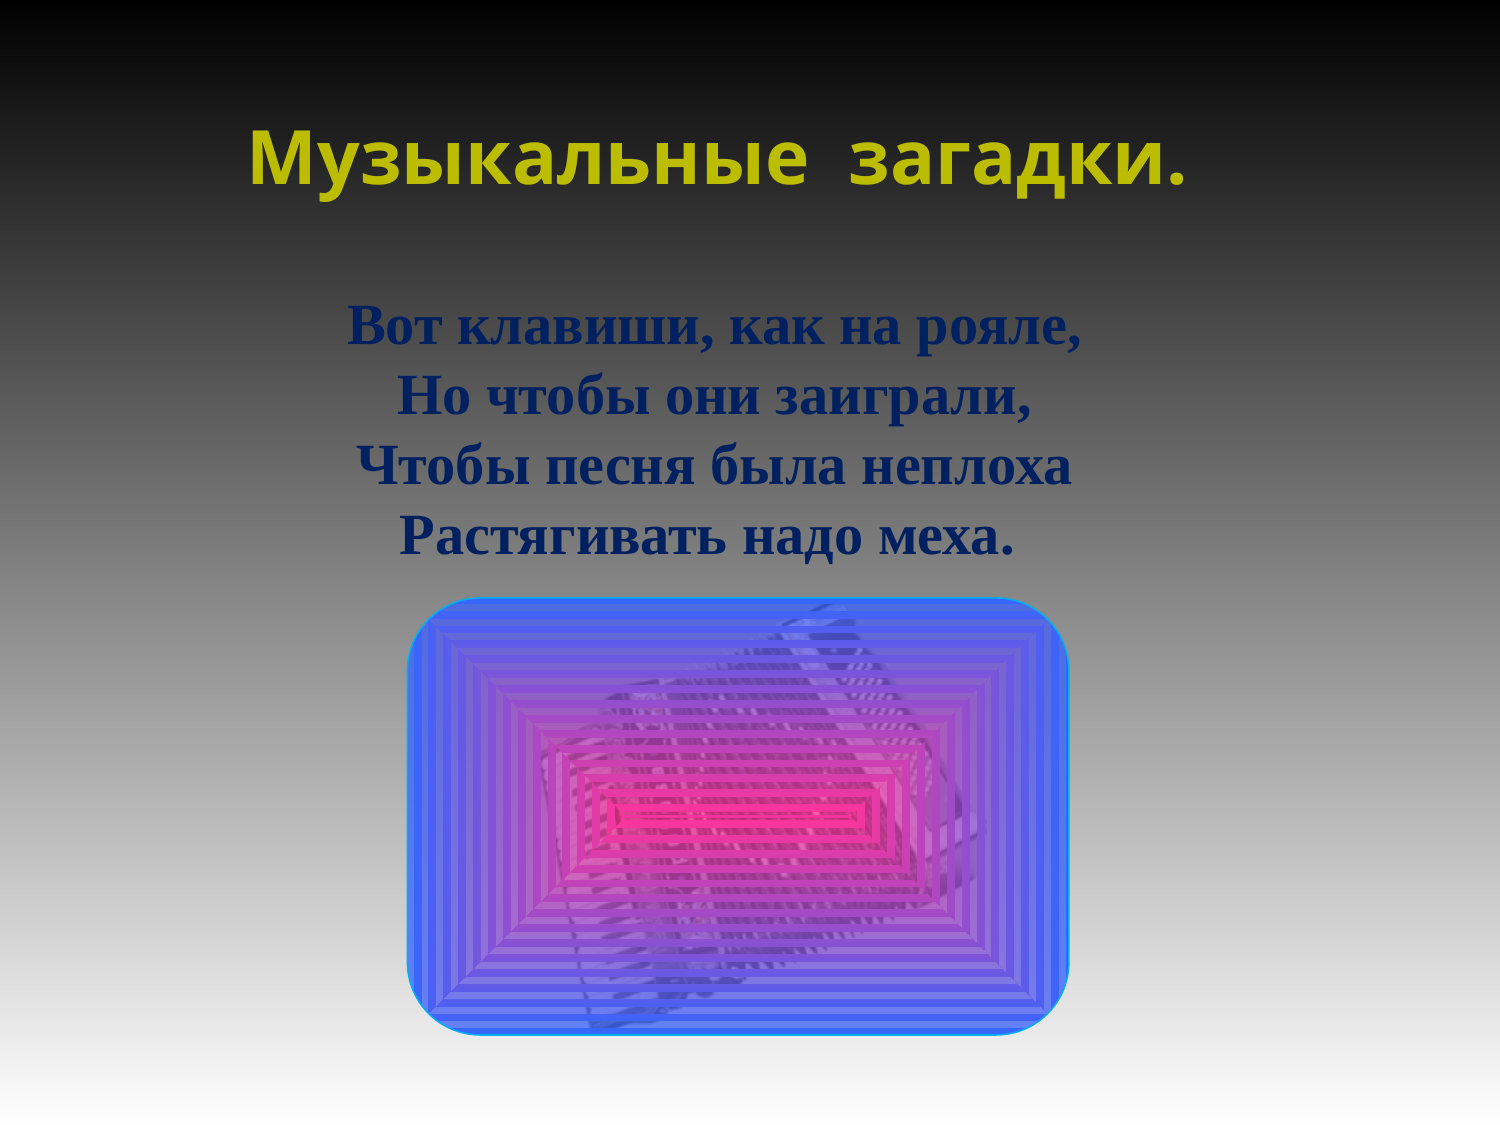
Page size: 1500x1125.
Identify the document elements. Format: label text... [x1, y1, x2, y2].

text_box Вот клавиши, как на рояле, Но чтобы они заиграли, Чтобы песня была неплоха Растягивать надо меха. [301, 278, 1128, 574]
text_box [407, 597, 1069, 1036]
text_box Музыкальные загадки. [231, 101, 1204, 207]
